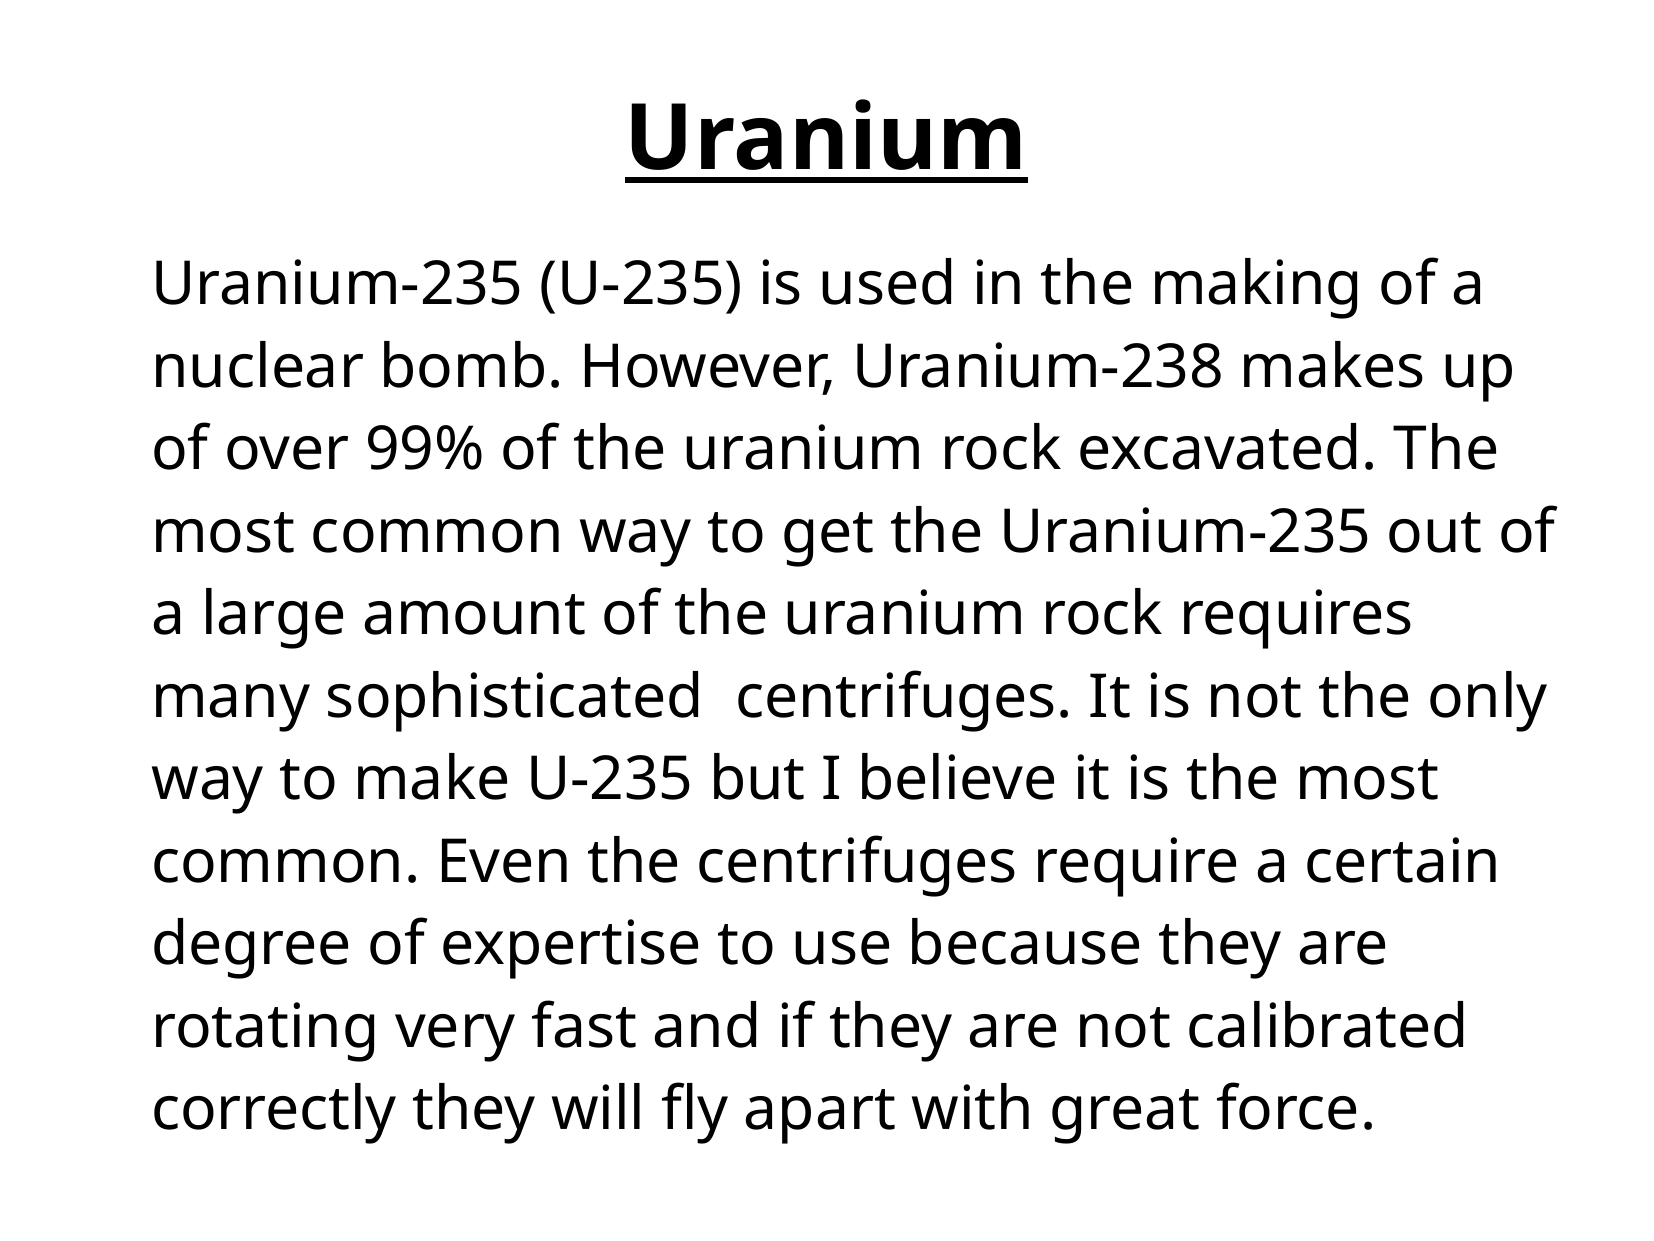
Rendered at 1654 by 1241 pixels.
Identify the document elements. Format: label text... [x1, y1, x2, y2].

list Uranium-235 (U-235) is used in the making of a nuclear bomb. However, Uranium-238 makes up of over 99% of the uranium rock excavated. The most common way to get the Uranium-235 out of a large amount of the uranium rock requires many sophisticated centrifuges. It is not the only way to make U-235 but I believe it is the most common. Even the centrifuges require a certain degree of expertise to use because they are rotating very fast and if they are not calibrated correctly they will fly apart with great force. [82, 240, 1571, 1201]
title Uranium [82, 58, 1571, 211]
